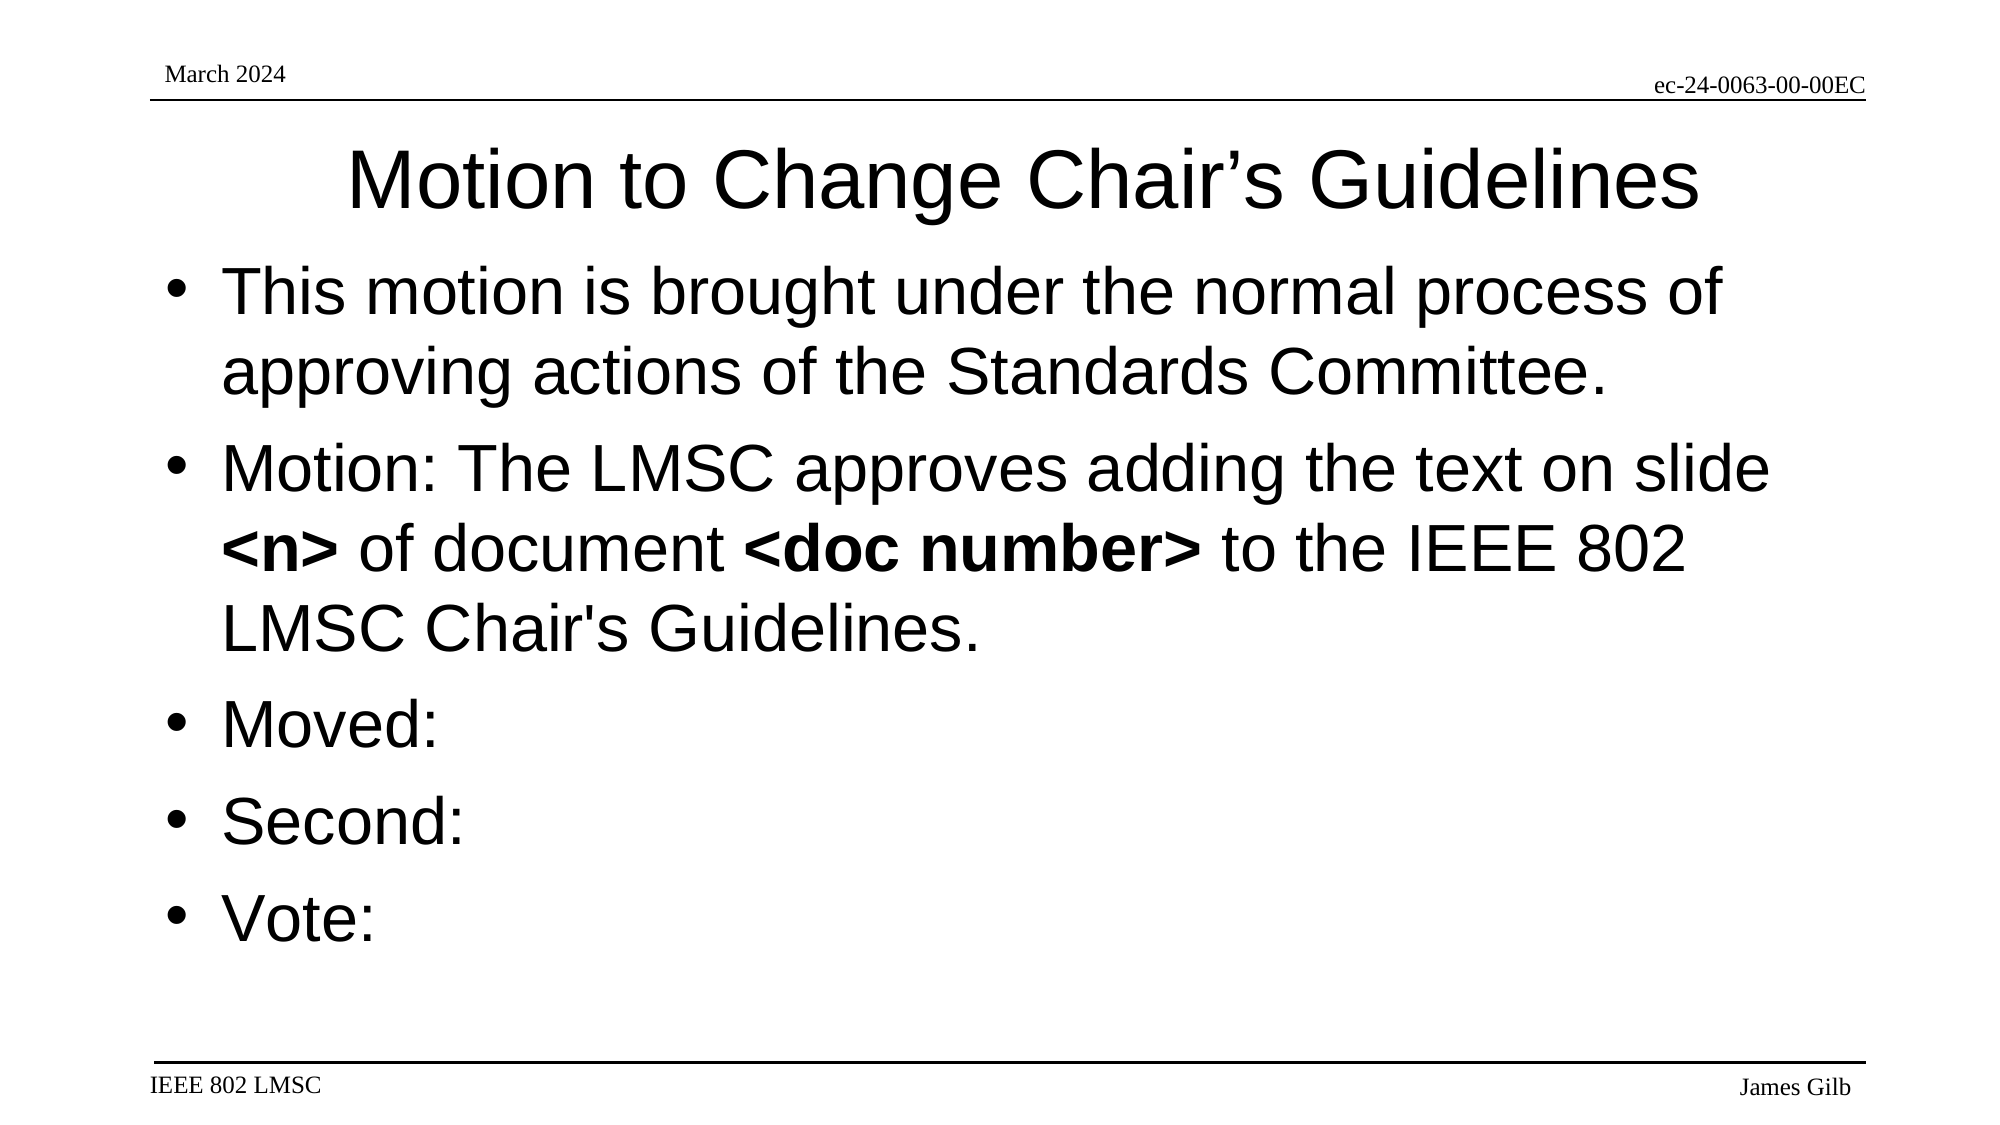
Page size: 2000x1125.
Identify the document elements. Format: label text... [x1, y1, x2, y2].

list This motion is brought under the normal process of approving actions of the Standards Committee. Motion: The LMSC approves adding the text on slide <n> of document <doc number> to the IEEE 802 LMSC Chair's Guidelines. Moved: Second: Vote: [149, 239, 1900, 1051]
title Motion to Change Chair’s Guidelines [149, 112, 1900, 238]
